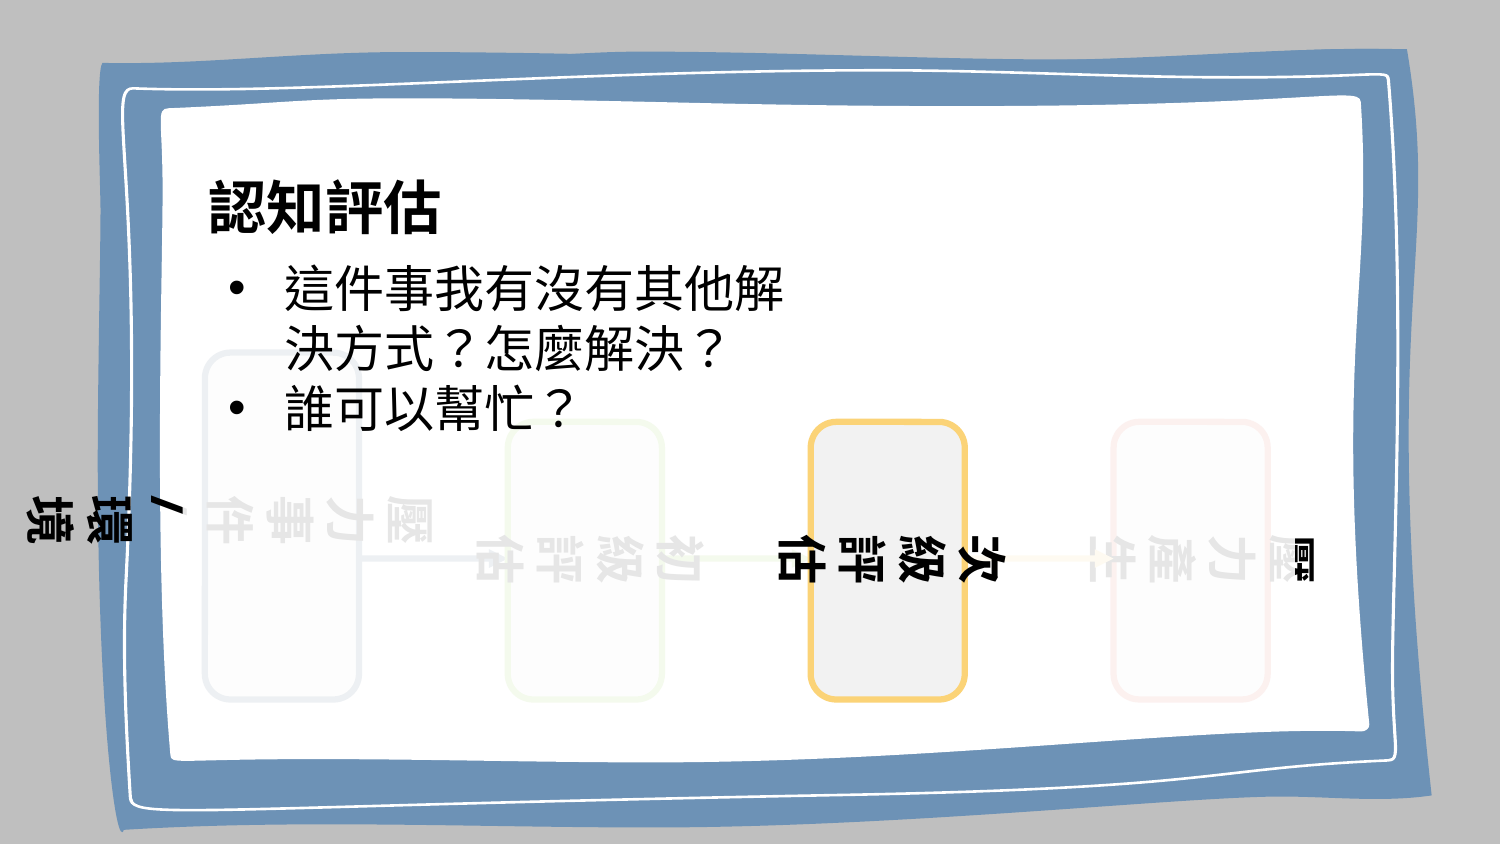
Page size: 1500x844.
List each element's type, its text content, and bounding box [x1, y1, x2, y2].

text_box 這件事我有沒有其他解決方式？怎麼解決？ 誰可以幫忙？ [213, 250, 811, 445]
text_box 認知評估 [194, 128, 486, 249]
text_box 次級評估 [841, 425, 933, 693]
text_box [97, 48, 1432, 833]
